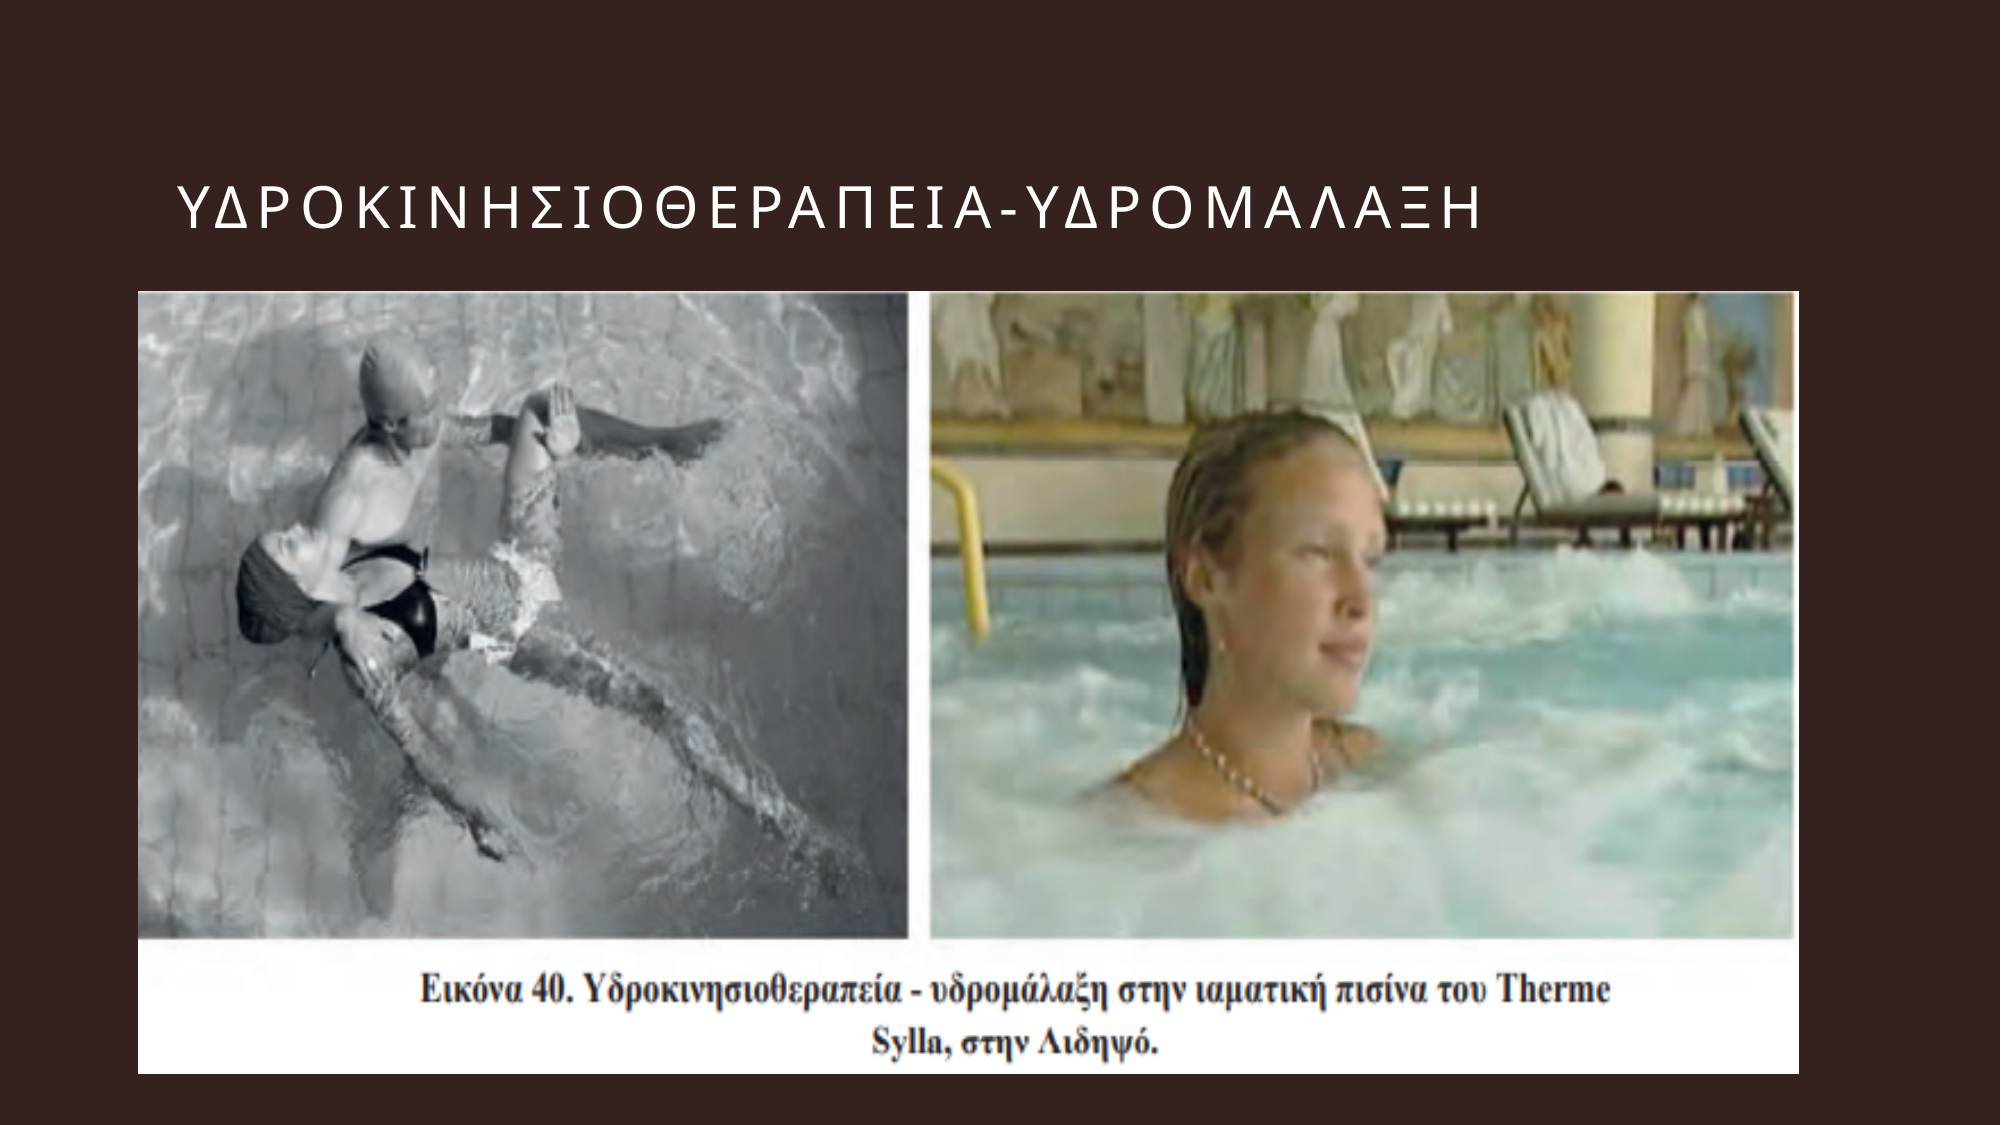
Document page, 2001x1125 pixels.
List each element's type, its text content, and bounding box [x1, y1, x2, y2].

title ΥΔΡΟΚΙΝΗΣΙΟΘΕΡΑΠΕΙΑ-ΥΔΡΟΜΑΛΑΞΗ [177, 165, 1822, 274]
picture [138, 291, 1799, 1074]
